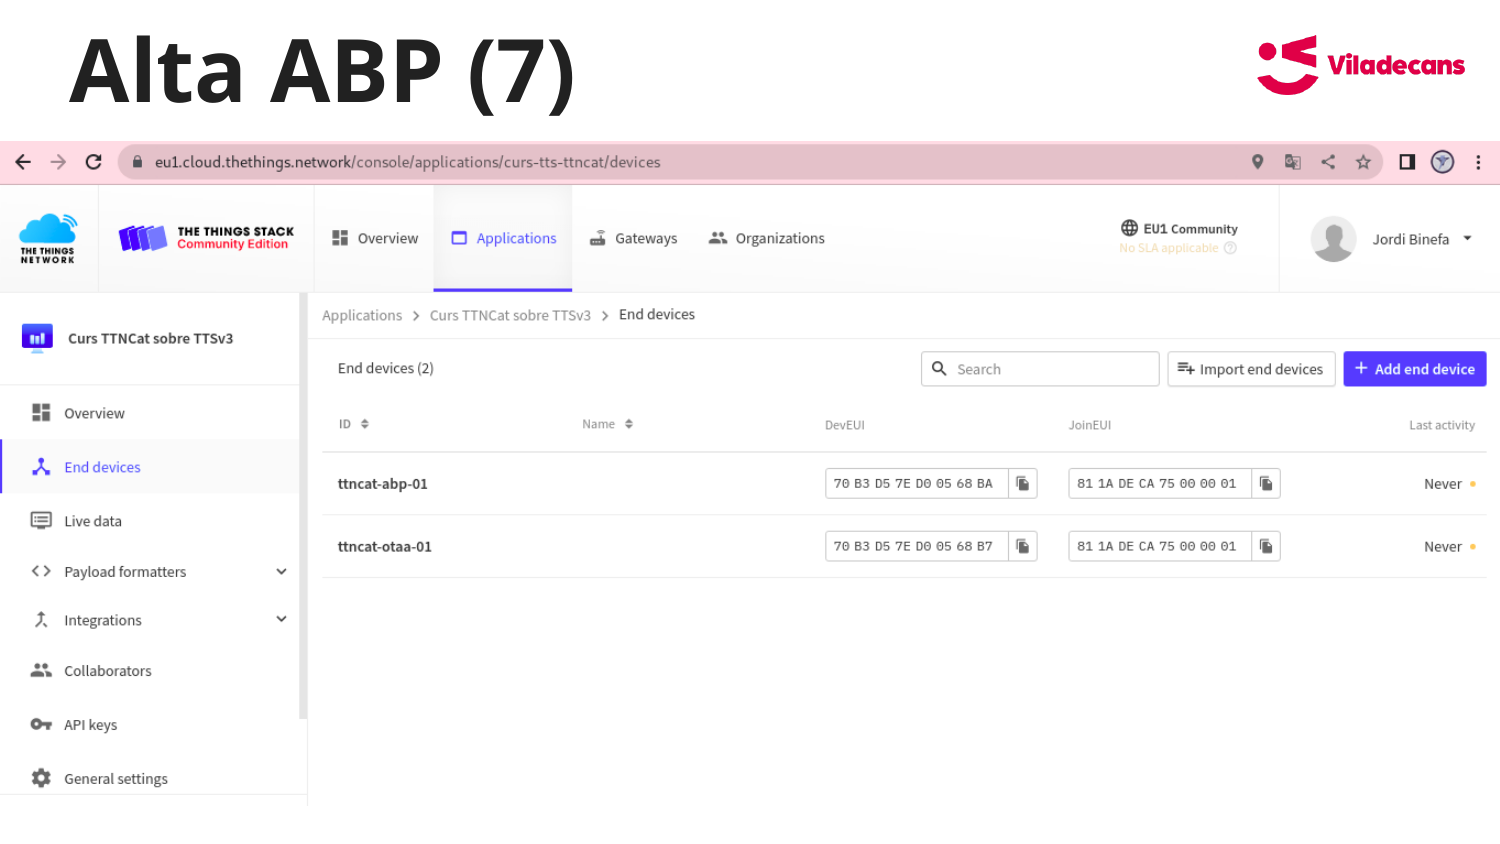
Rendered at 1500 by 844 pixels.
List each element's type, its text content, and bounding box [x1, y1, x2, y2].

picture [0, 141, 1500, 807]
title Alta ABP (7) [55, 0, 1453, 132]
picture [1453, 35, 1465, 95]
